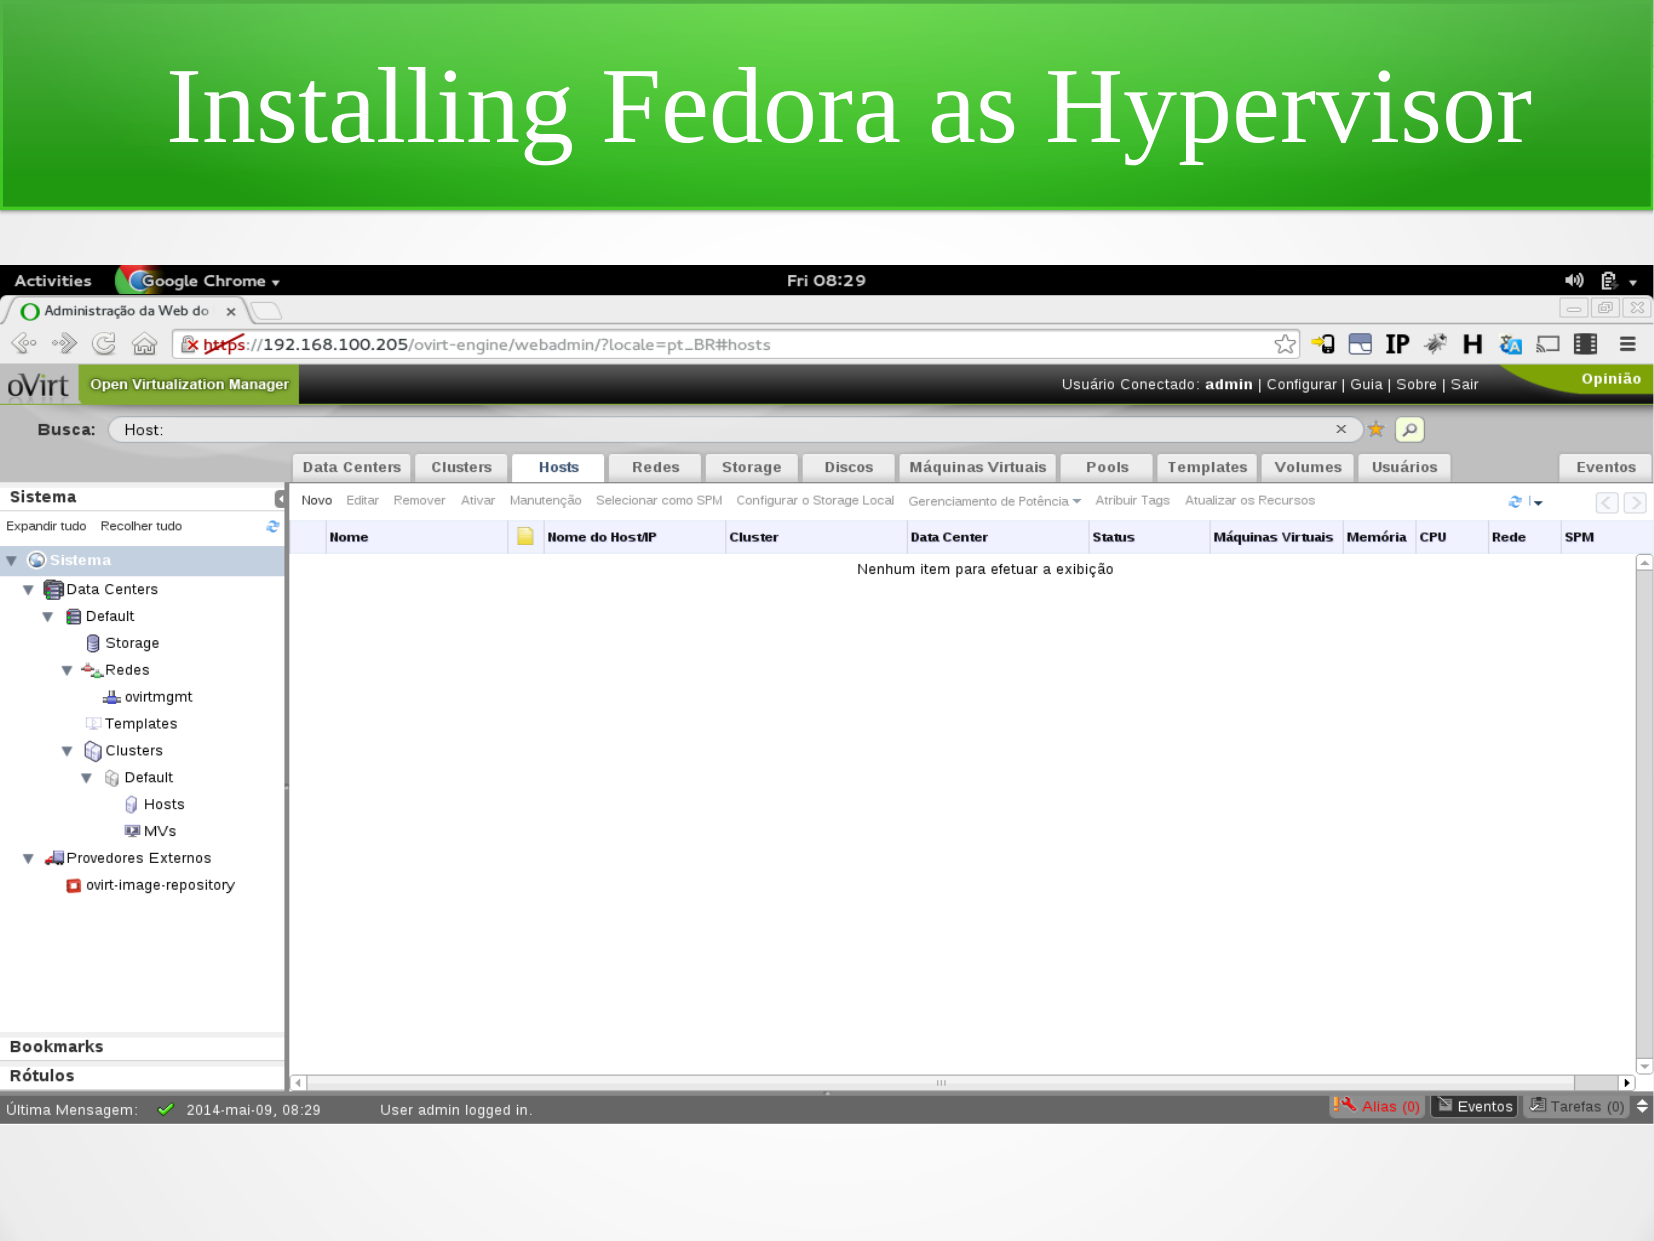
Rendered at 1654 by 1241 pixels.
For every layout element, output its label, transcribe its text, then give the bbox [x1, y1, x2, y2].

picture [0, 265, 1654, 1126]
title Installing Fedora as Hypervisor [86, 11, 1576, 200]
